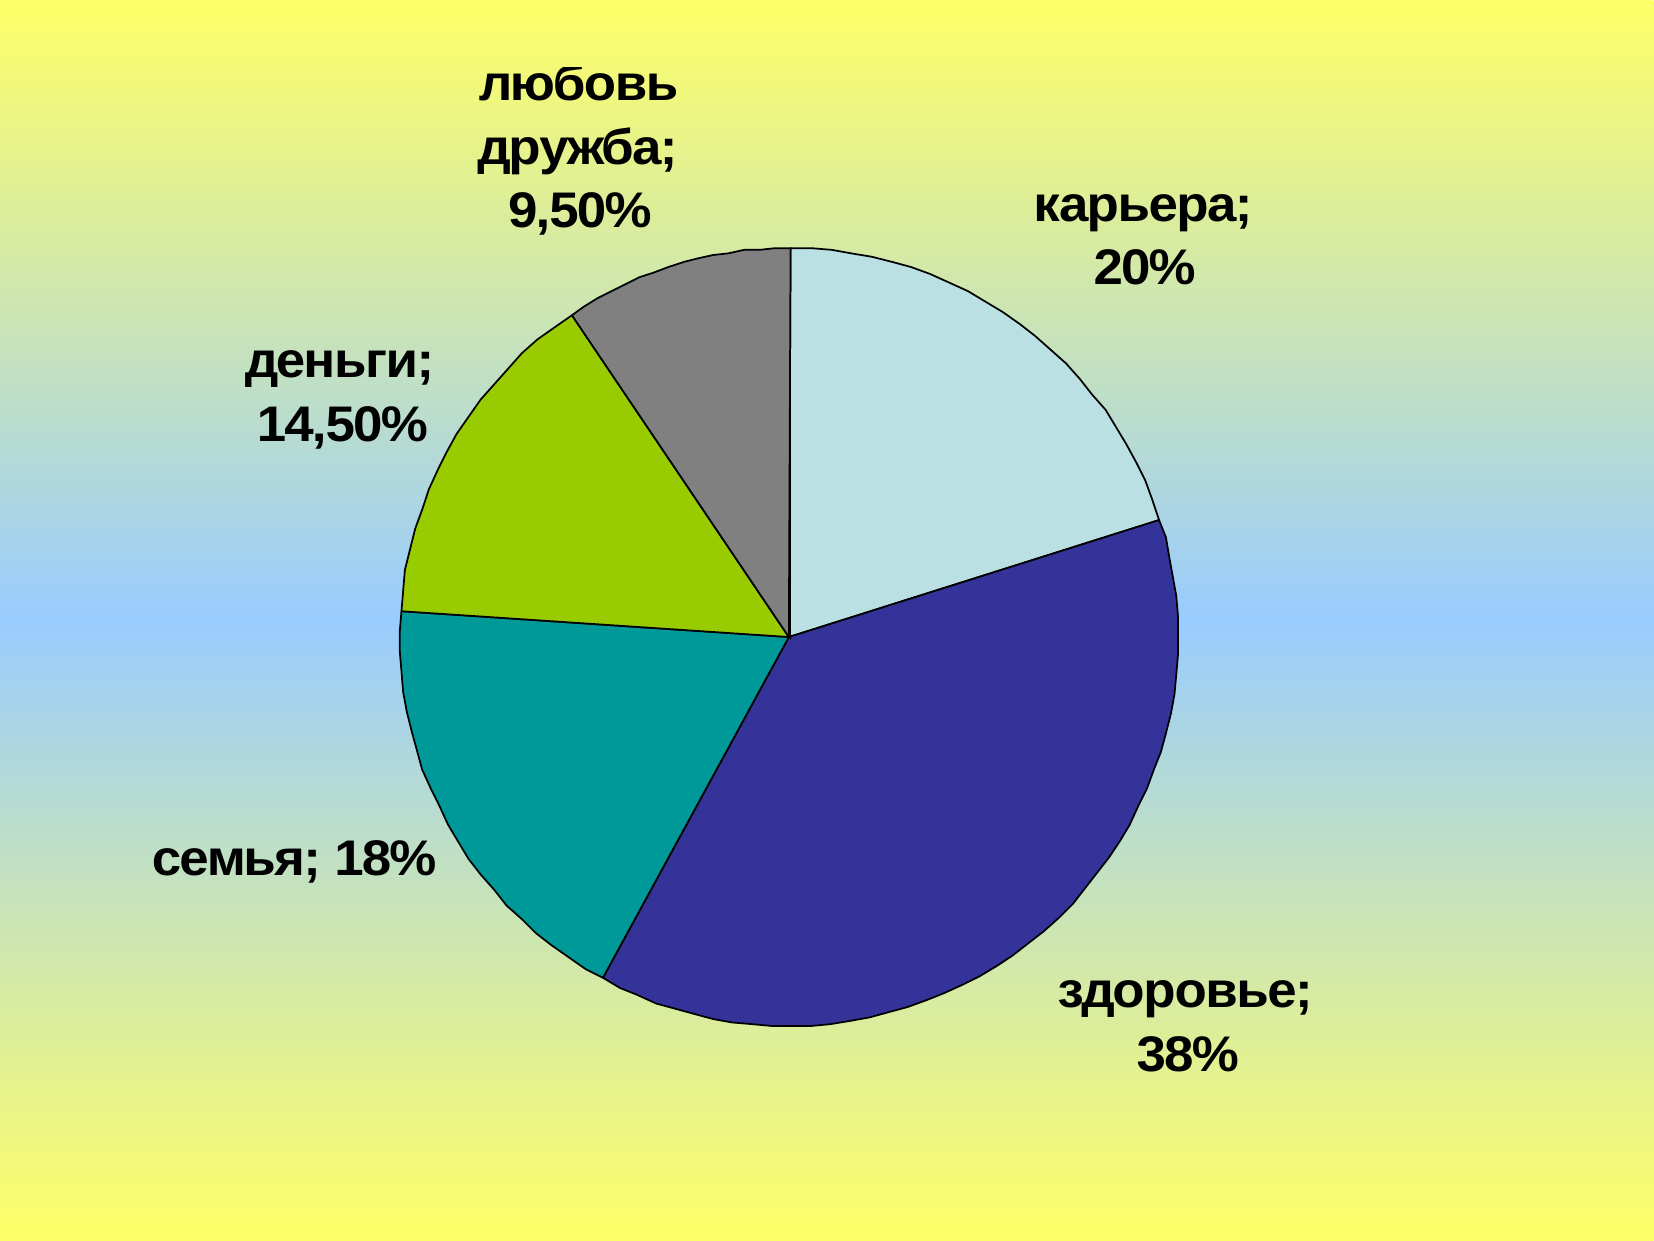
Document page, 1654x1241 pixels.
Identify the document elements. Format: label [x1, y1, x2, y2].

chart [70, 67, 1583, 1241]
